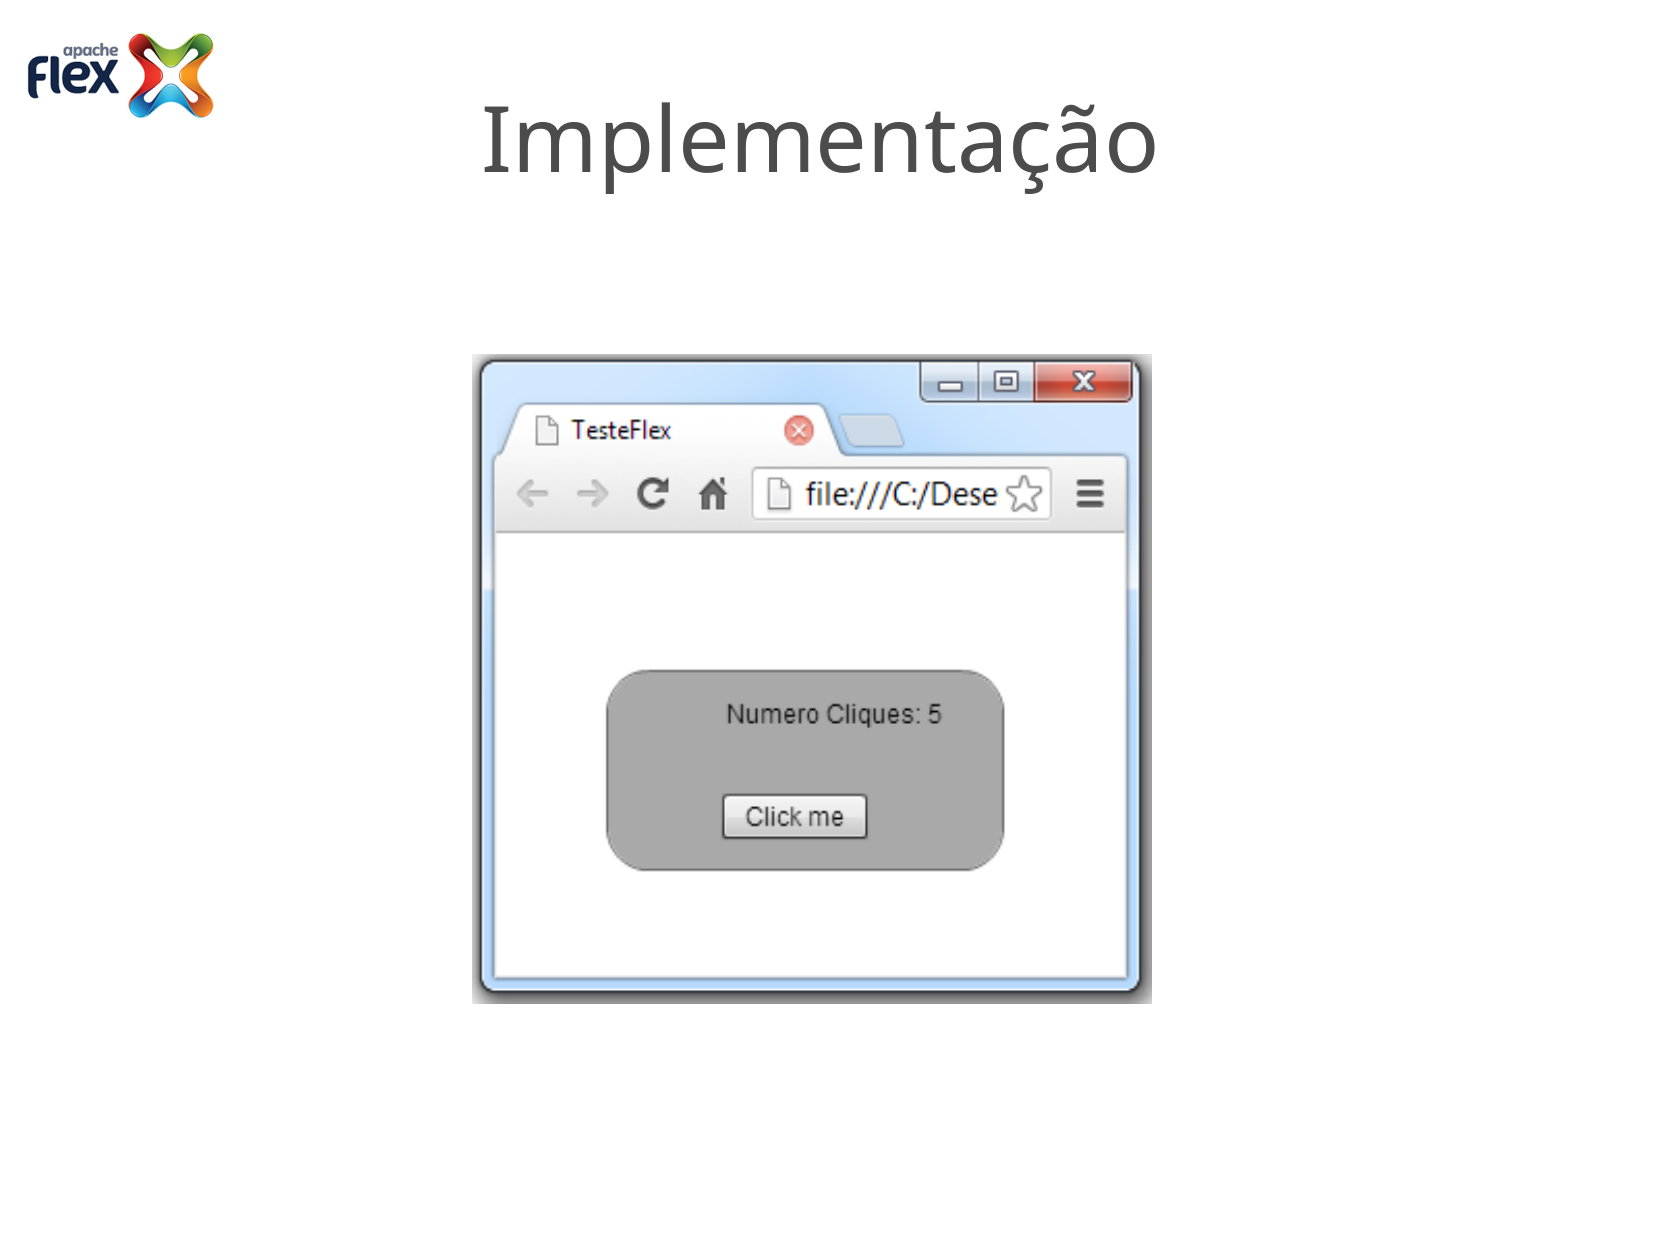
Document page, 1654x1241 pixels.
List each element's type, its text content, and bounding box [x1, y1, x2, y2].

picture [25, 25, 76, 125]
picture [472, 354, 1152, 1004]
title Implementação [76, 0, 1565, 303]
